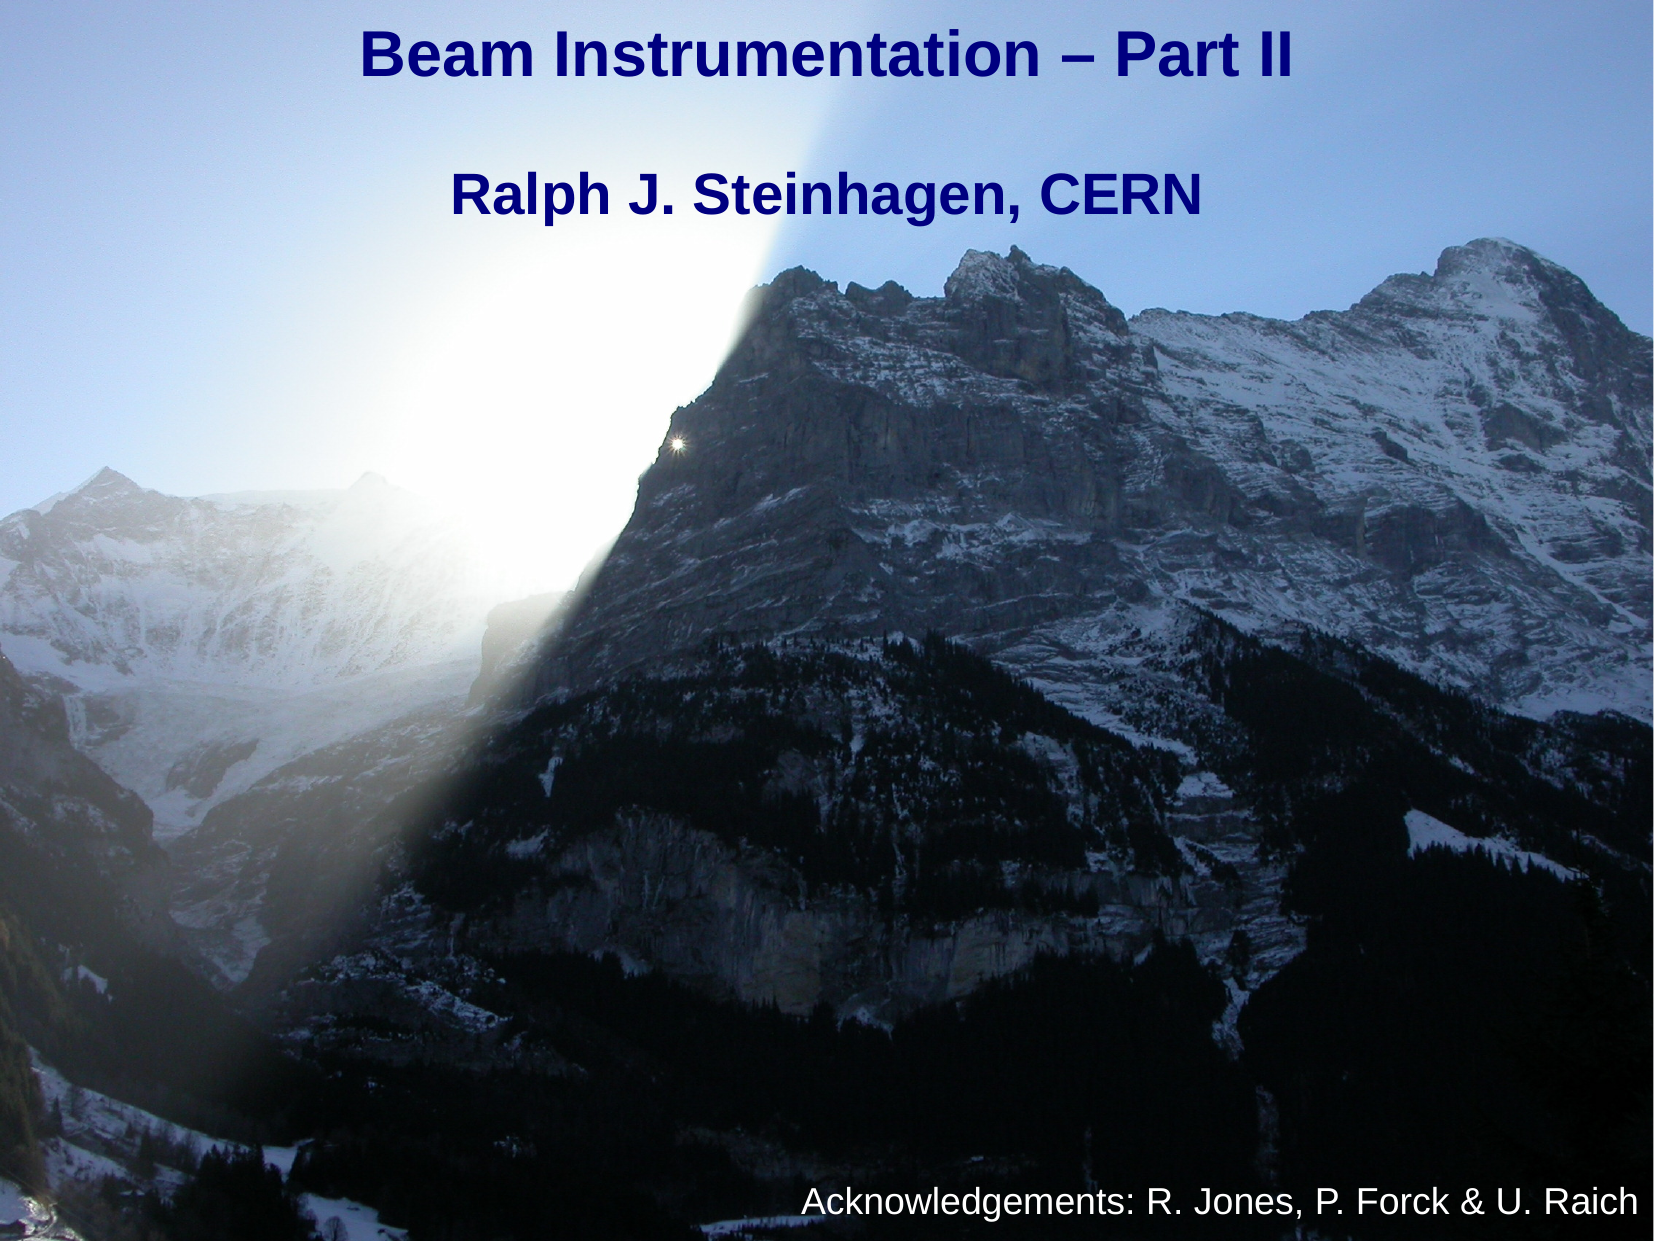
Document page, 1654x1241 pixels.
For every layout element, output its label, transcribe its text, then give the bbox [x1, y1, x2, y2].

text_box Acknowledgements: R. Jones, P. Forck & U. Raich [786, 1173, 1654, 1231]
title Beam Instrumentation – Part II Ralph J. Steinhagen, CERN [165, 0, 1490, 288]
picture [0, 0, 1654, 1241]
